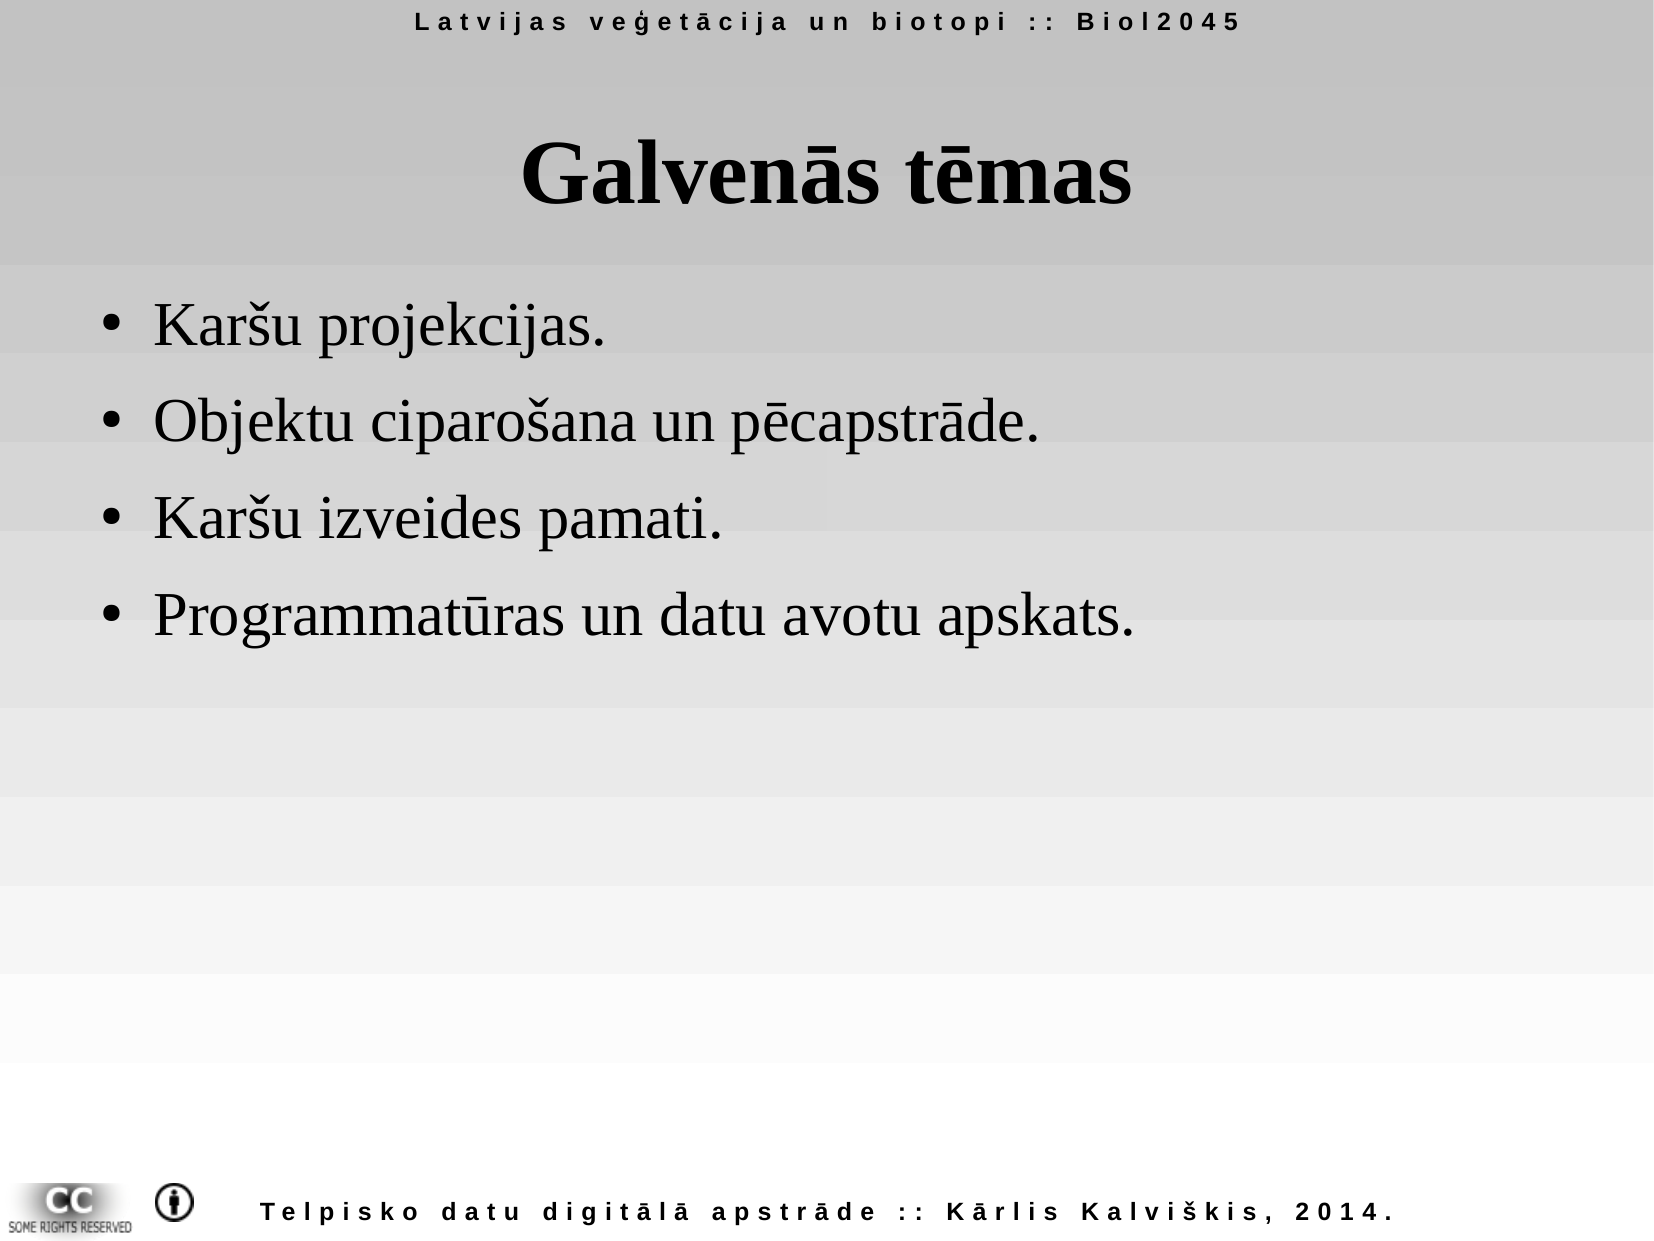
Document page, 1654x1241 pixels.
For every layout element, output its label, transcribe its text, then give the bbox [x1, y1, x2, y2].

title Galvenās tēmas [29, 56, 1625, 289]
picture [0, 0, 1654, 1241]
list Karšu projekcijas. Objektu ciparošana un pēcapstrāde. Karšu izveides pamati. Programmatūras un datu avotu apskats. [82, 289, 1571, 1098]
